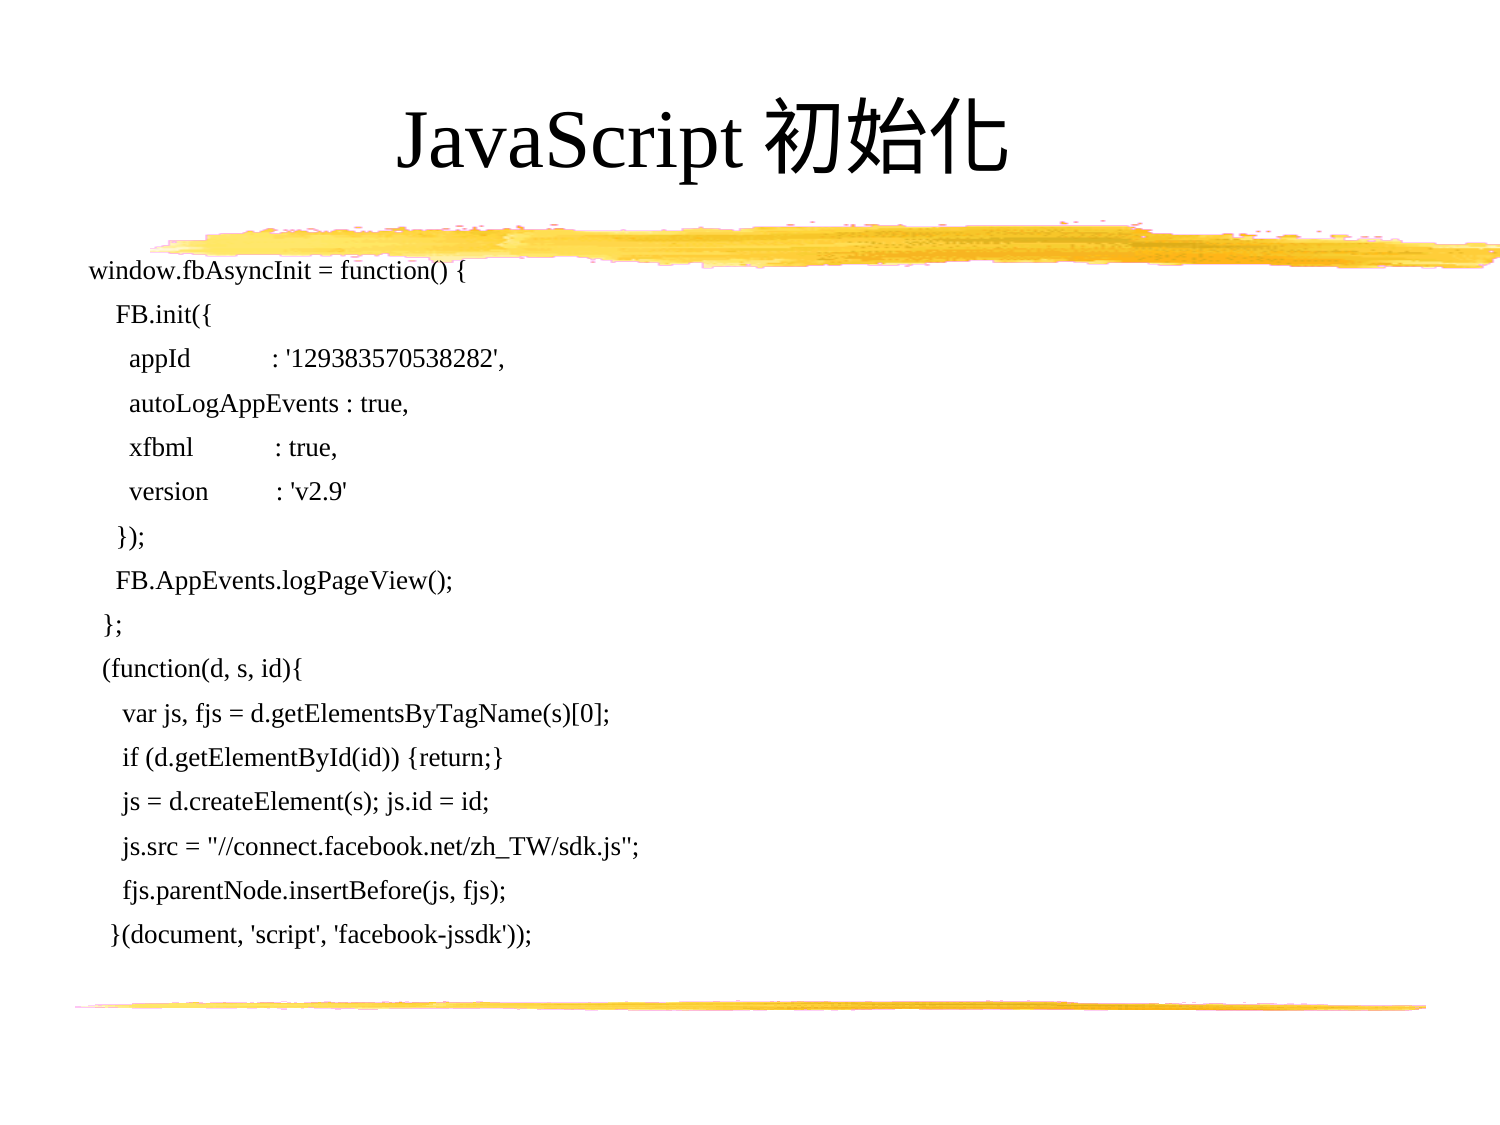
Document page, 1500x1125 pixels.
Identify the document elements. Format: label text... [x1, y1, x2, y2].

picture [1388, 999, 1426, 1013]
title JavaScript初始化 [66, 37, 1342, 225]
list window.fbAsyncInit = function() { FB.init({ appId : '129383570538282', autoLogAppEvents : true, xfbml : true, version : 'v2.9' }); FB.AppEvents.logPageView(); }; (function(d, s, id){ var js, fjs = d.getElementsByTagName(s)[0]; if (d.getElementById(id)) {return;} js = d.createElement(s); js.id = id; js.src = "//connect.facebook.net/zh_TW/sdk.js"; fjs.parentNode.insertBefore(js, fjs); }(document, 'script', 'facebook-jssdk')); [88, 255, 1364, 950]
picture [75, 999, 112, 1013]
text_box [112, 324, 1388, 1017]
picture [150, 215, 1500, 279]
